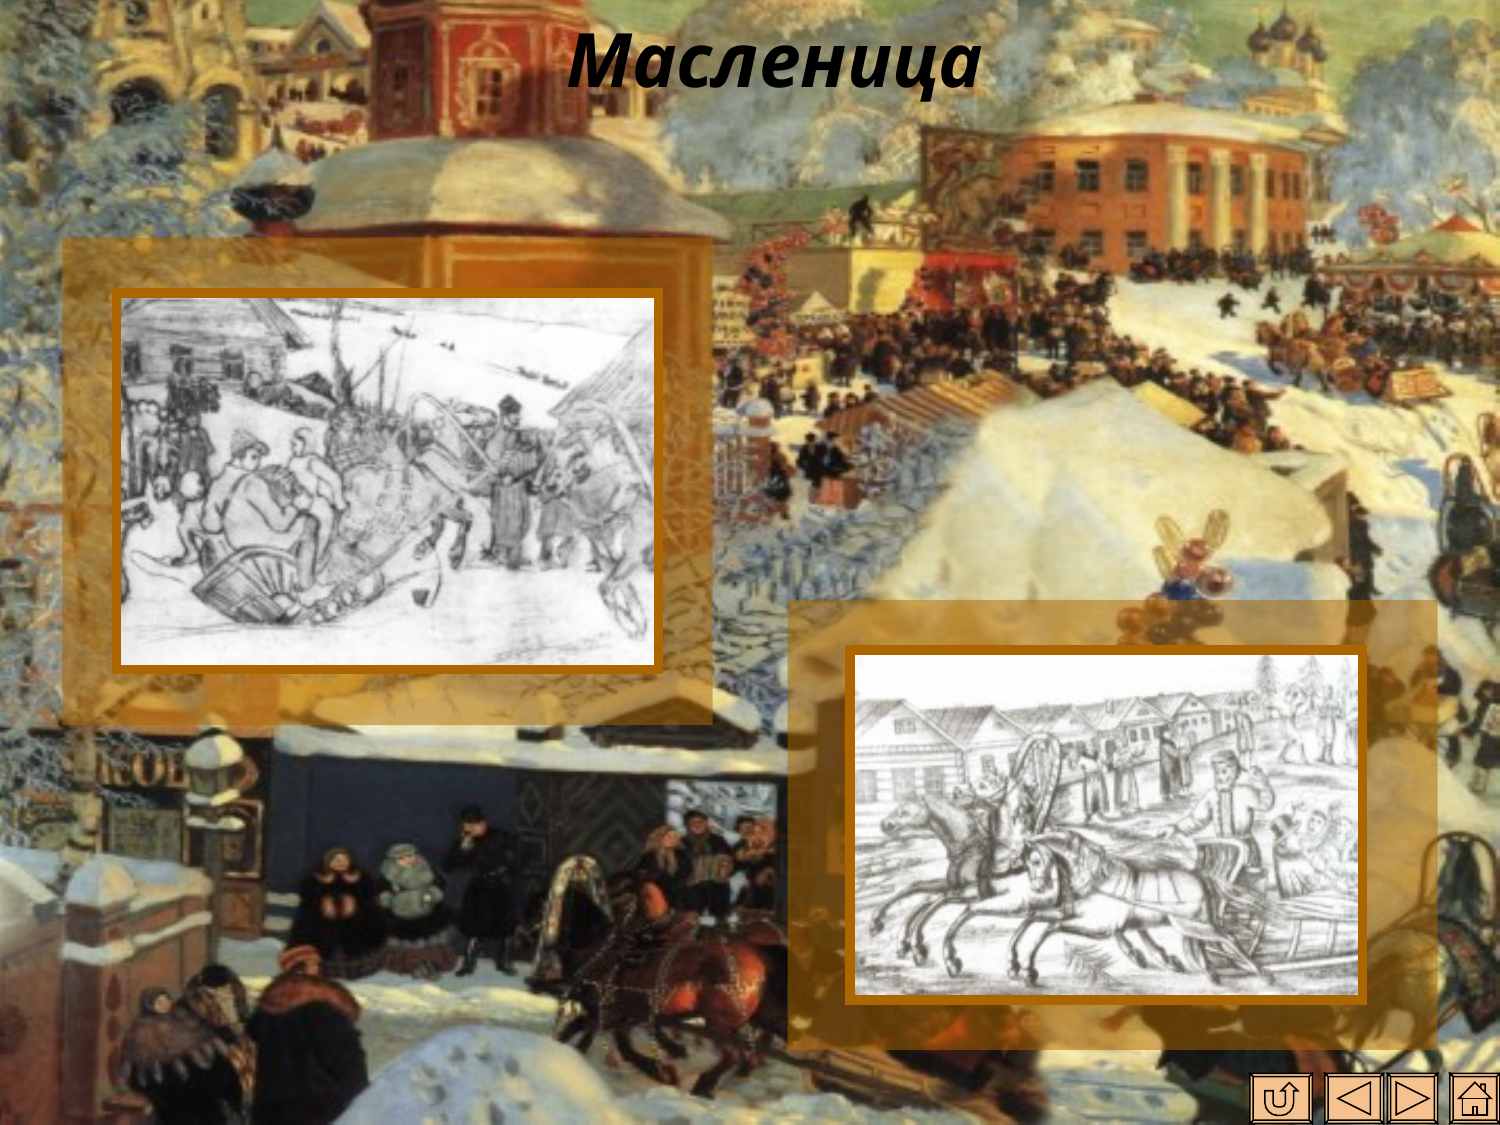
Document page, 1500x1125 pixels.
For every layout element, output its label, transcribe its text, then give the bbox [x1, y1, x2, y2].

text_box [787, 599, 1438, 1050]
picture [0, 0, 1500, 1125]
picture [121, 298, 654, 665]
text_box [1449, 1073, 1500, 1124]
text_box [1387, 1073, 1438, 1124]
text_box [1249, 1073, 1313, 1124]
text_box Масленица [362, 0, 1188, 238]
text_box [62, 237, 713, 726]
text_box [1324, 1073, 1384, 1124]
